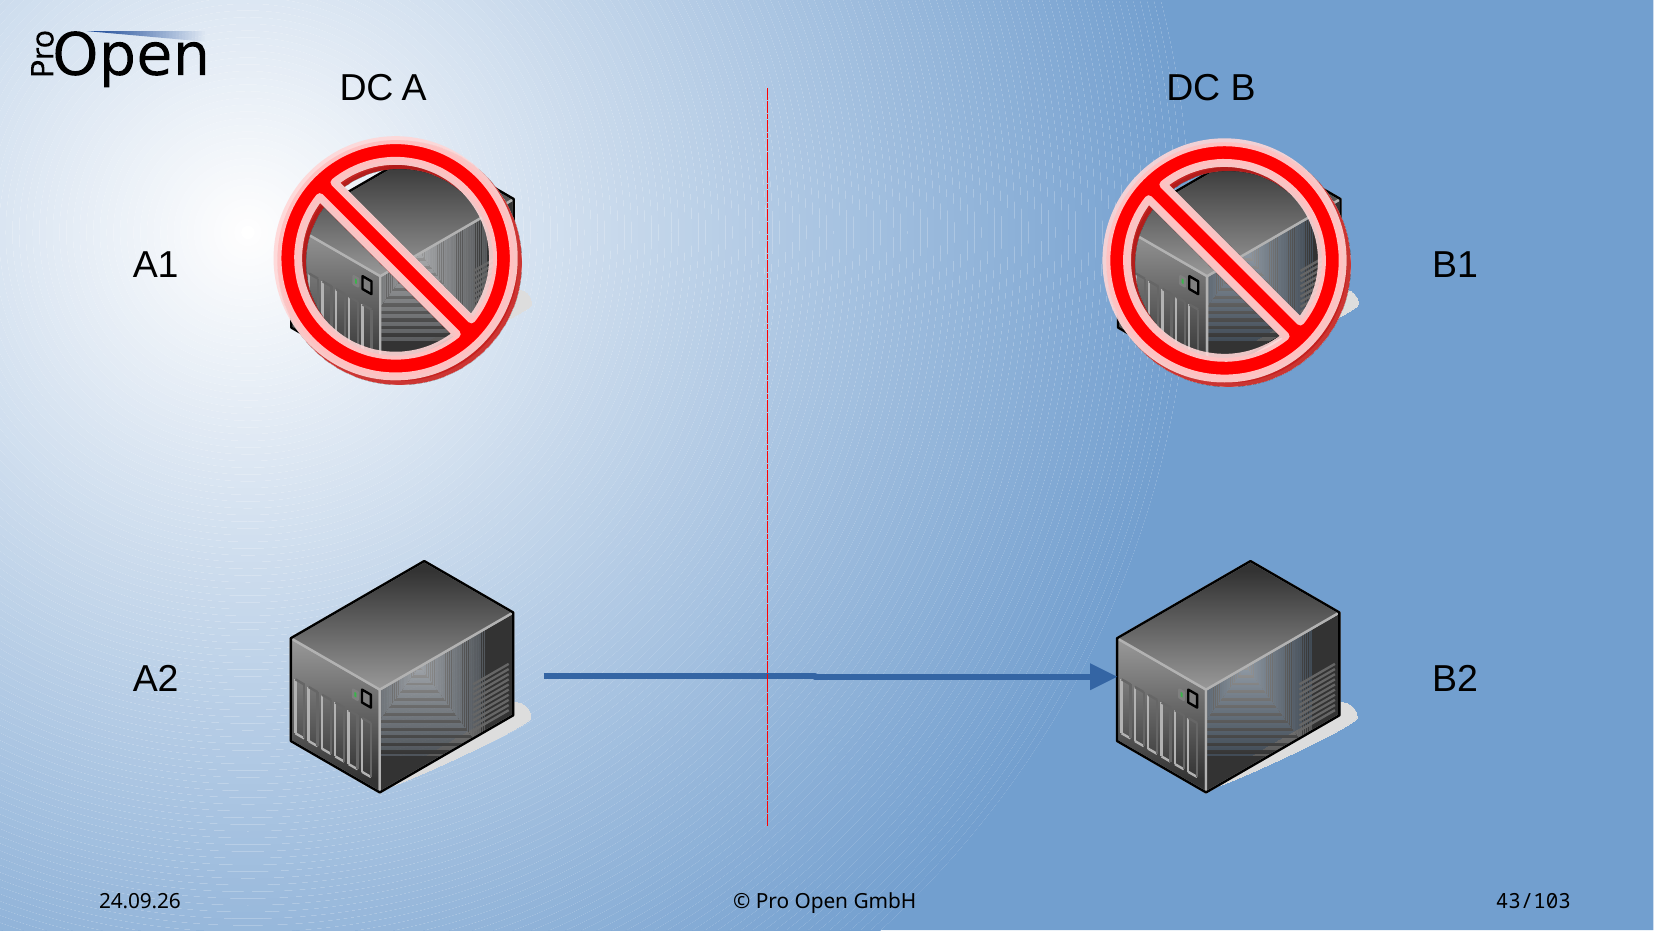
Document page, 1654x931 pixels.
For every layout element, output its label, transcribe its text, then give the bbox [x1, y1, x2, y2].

text_box [293, 563, 512, 790]
text_box DC B [1151, 59, 1300, 116]
text_box [1119, 563, 1338, 790]
text_box [399, 702, 531, 784]
text_box B1 [1417, 236, 1536, 294]
text_box B2 [1417, 649, 1536, 707]
text_box [277, 140, 532, 377]
text_box A1 [118, 236, 237, 294]
text_box DC A [324, 59, 473, 116]
text_box [1106, 142, 1359, 379]
text_box [1223, 702, 1358, 785]
text_box A2 [118, 649, 237, 707]
